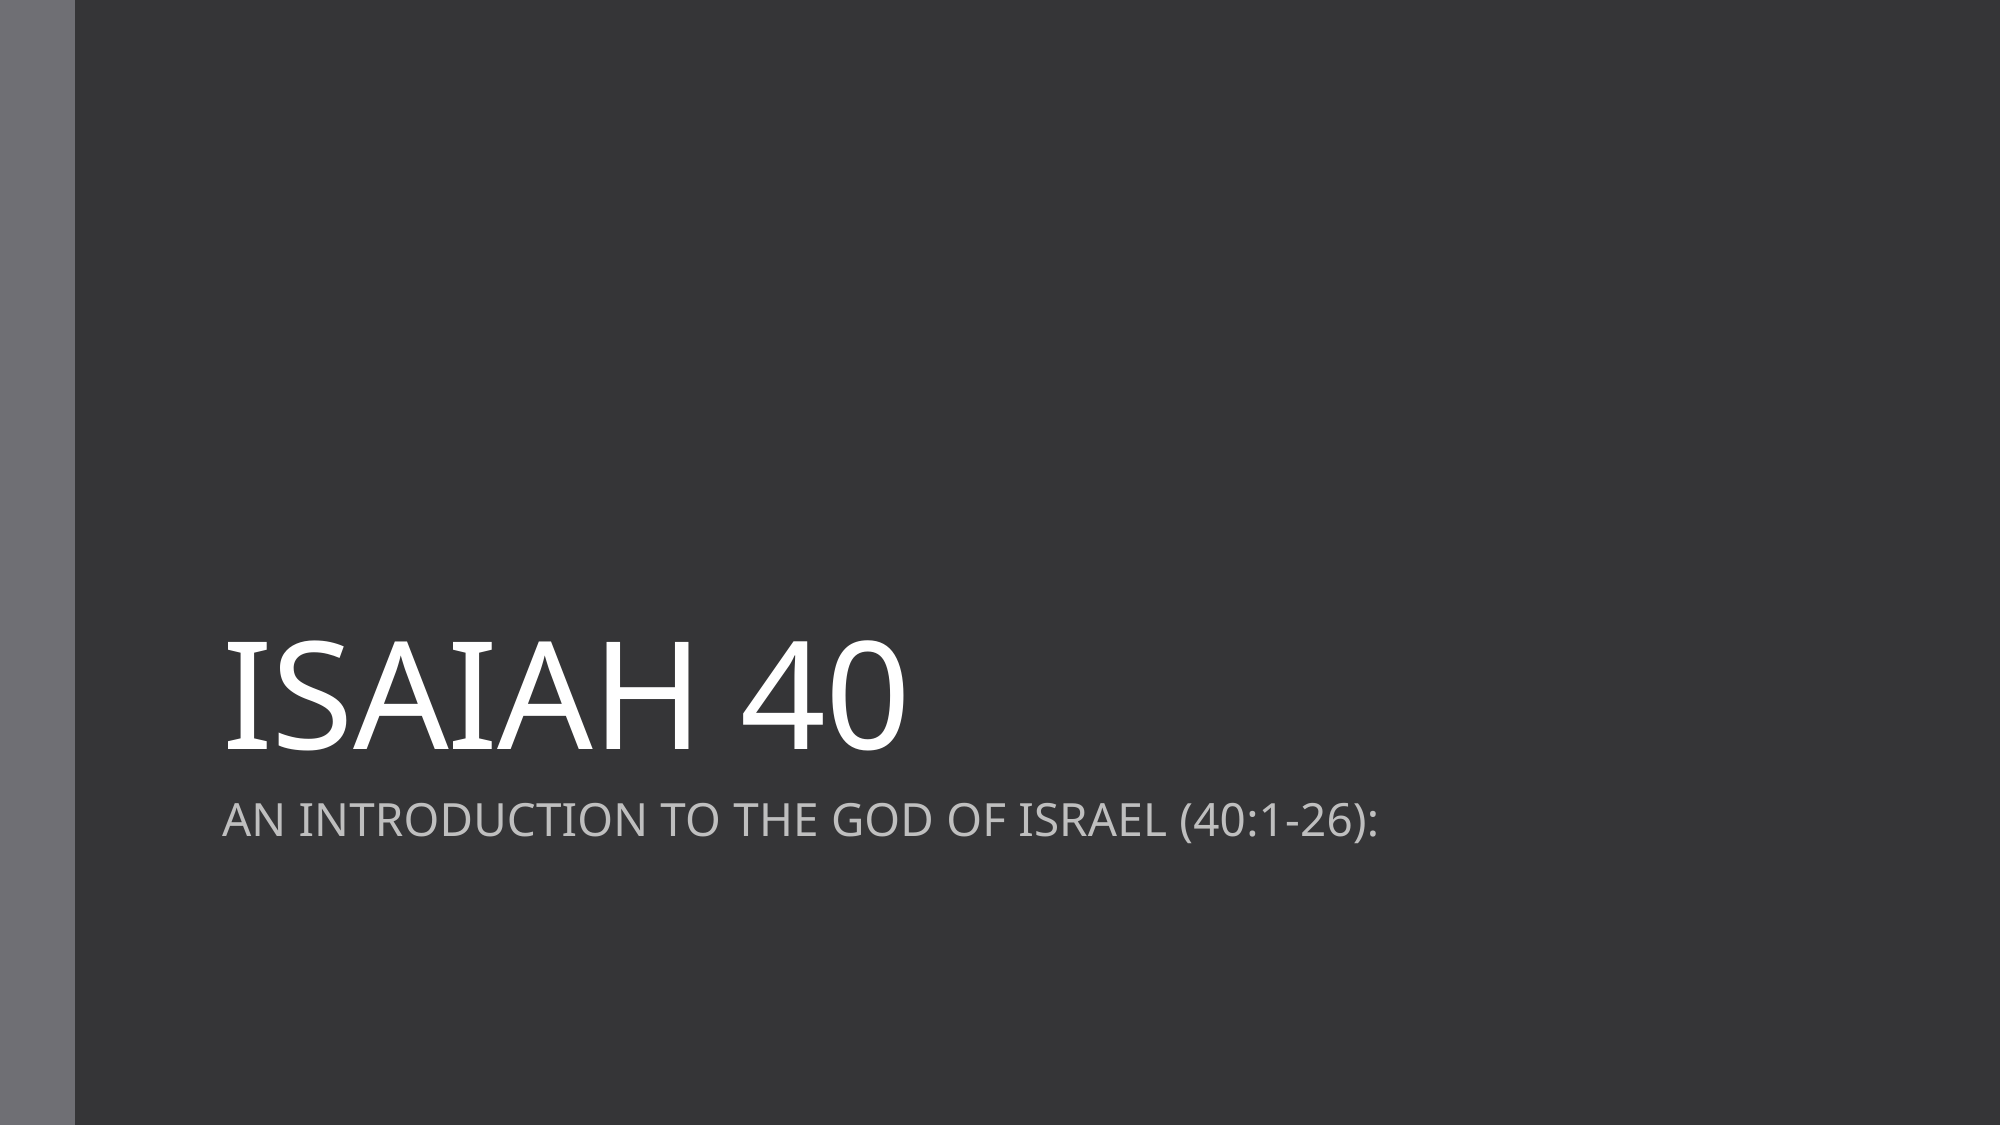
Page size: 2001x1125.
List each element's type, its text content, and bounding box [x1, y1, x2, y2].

subtitle AN INTRODUCTION TO THE GOD OF ISRAEL (40:1-26): [206, 787, 1752, 1066]
title ISAIAH 40 [206, 124, 1752, 787]
